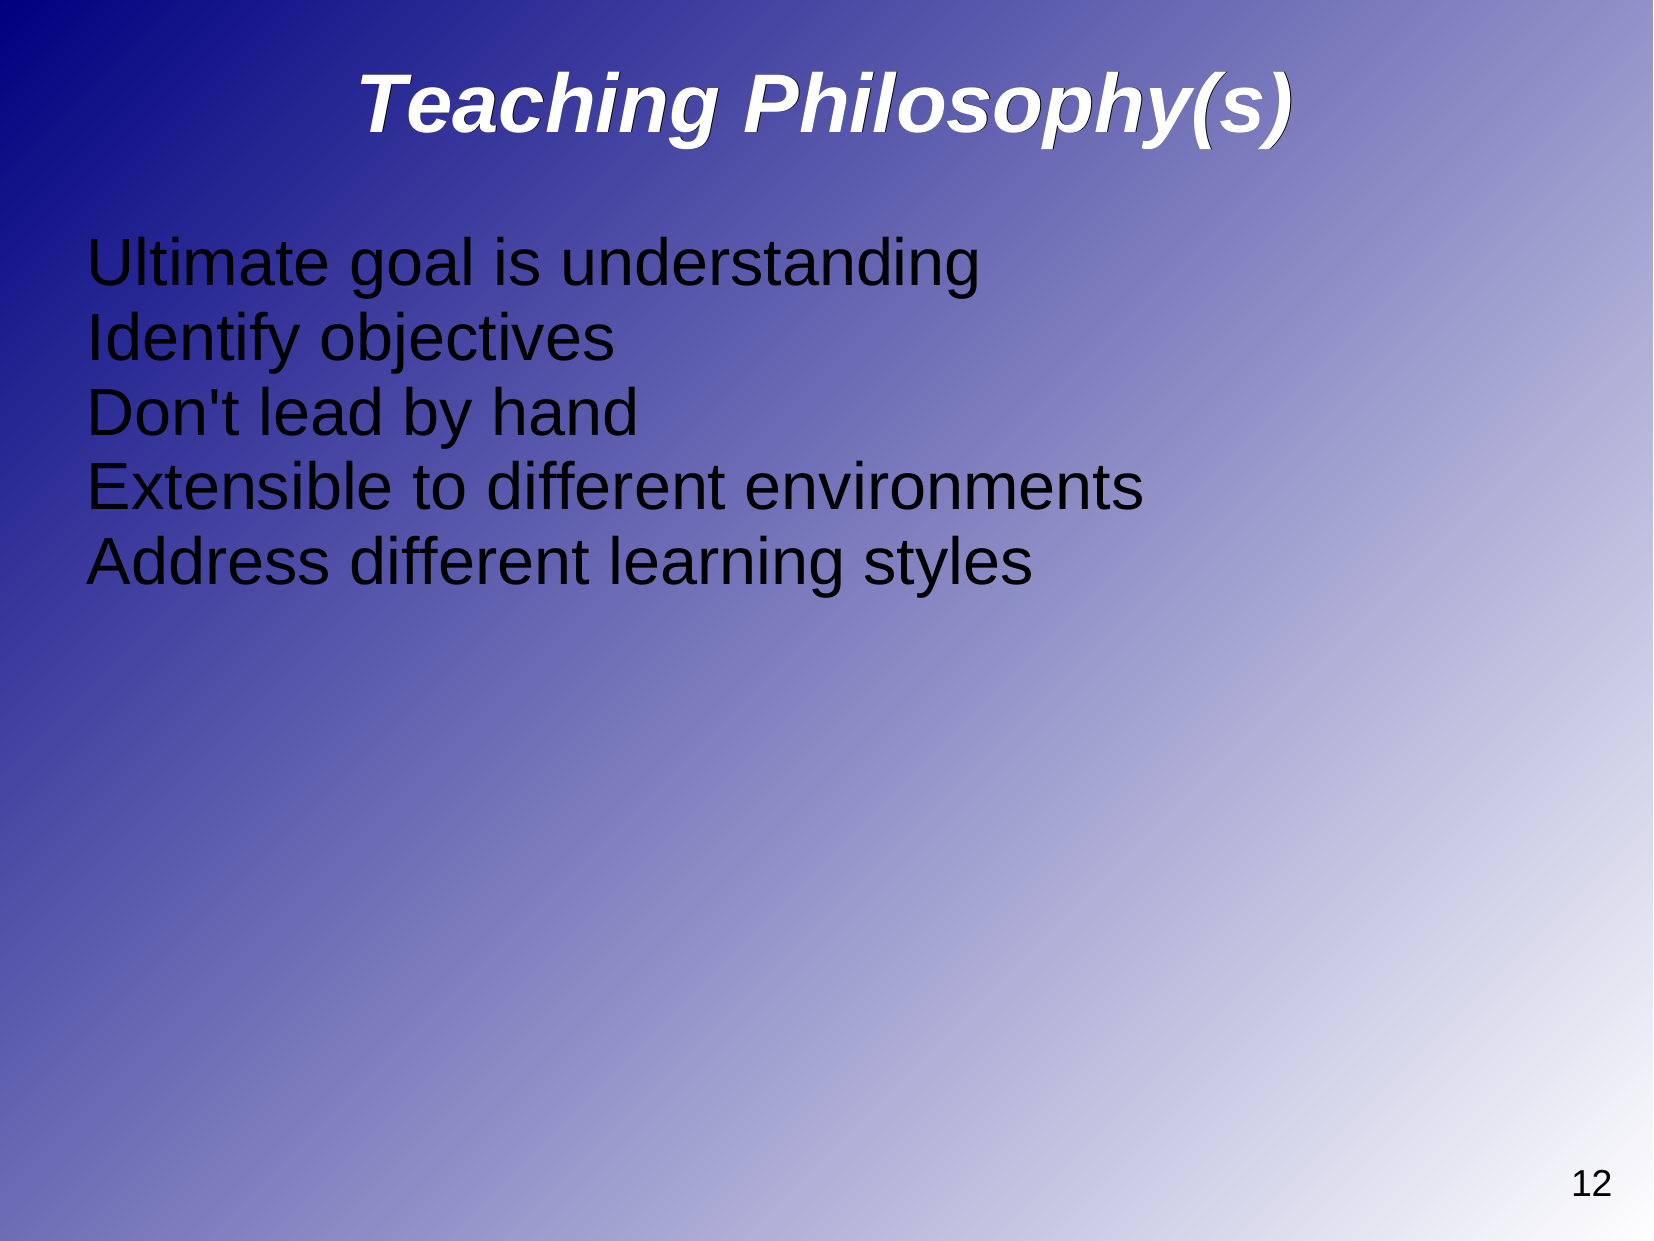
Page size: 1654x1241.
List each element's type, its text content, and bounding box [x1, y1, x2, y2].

title Teaching Philosophy(s) [37, 19, 1612, 188]
list Ultimate goal is understanding Identify objectives Don't lead by hand Extensible to different environments Address different learning styles [74, 225, 1575, 1163]
